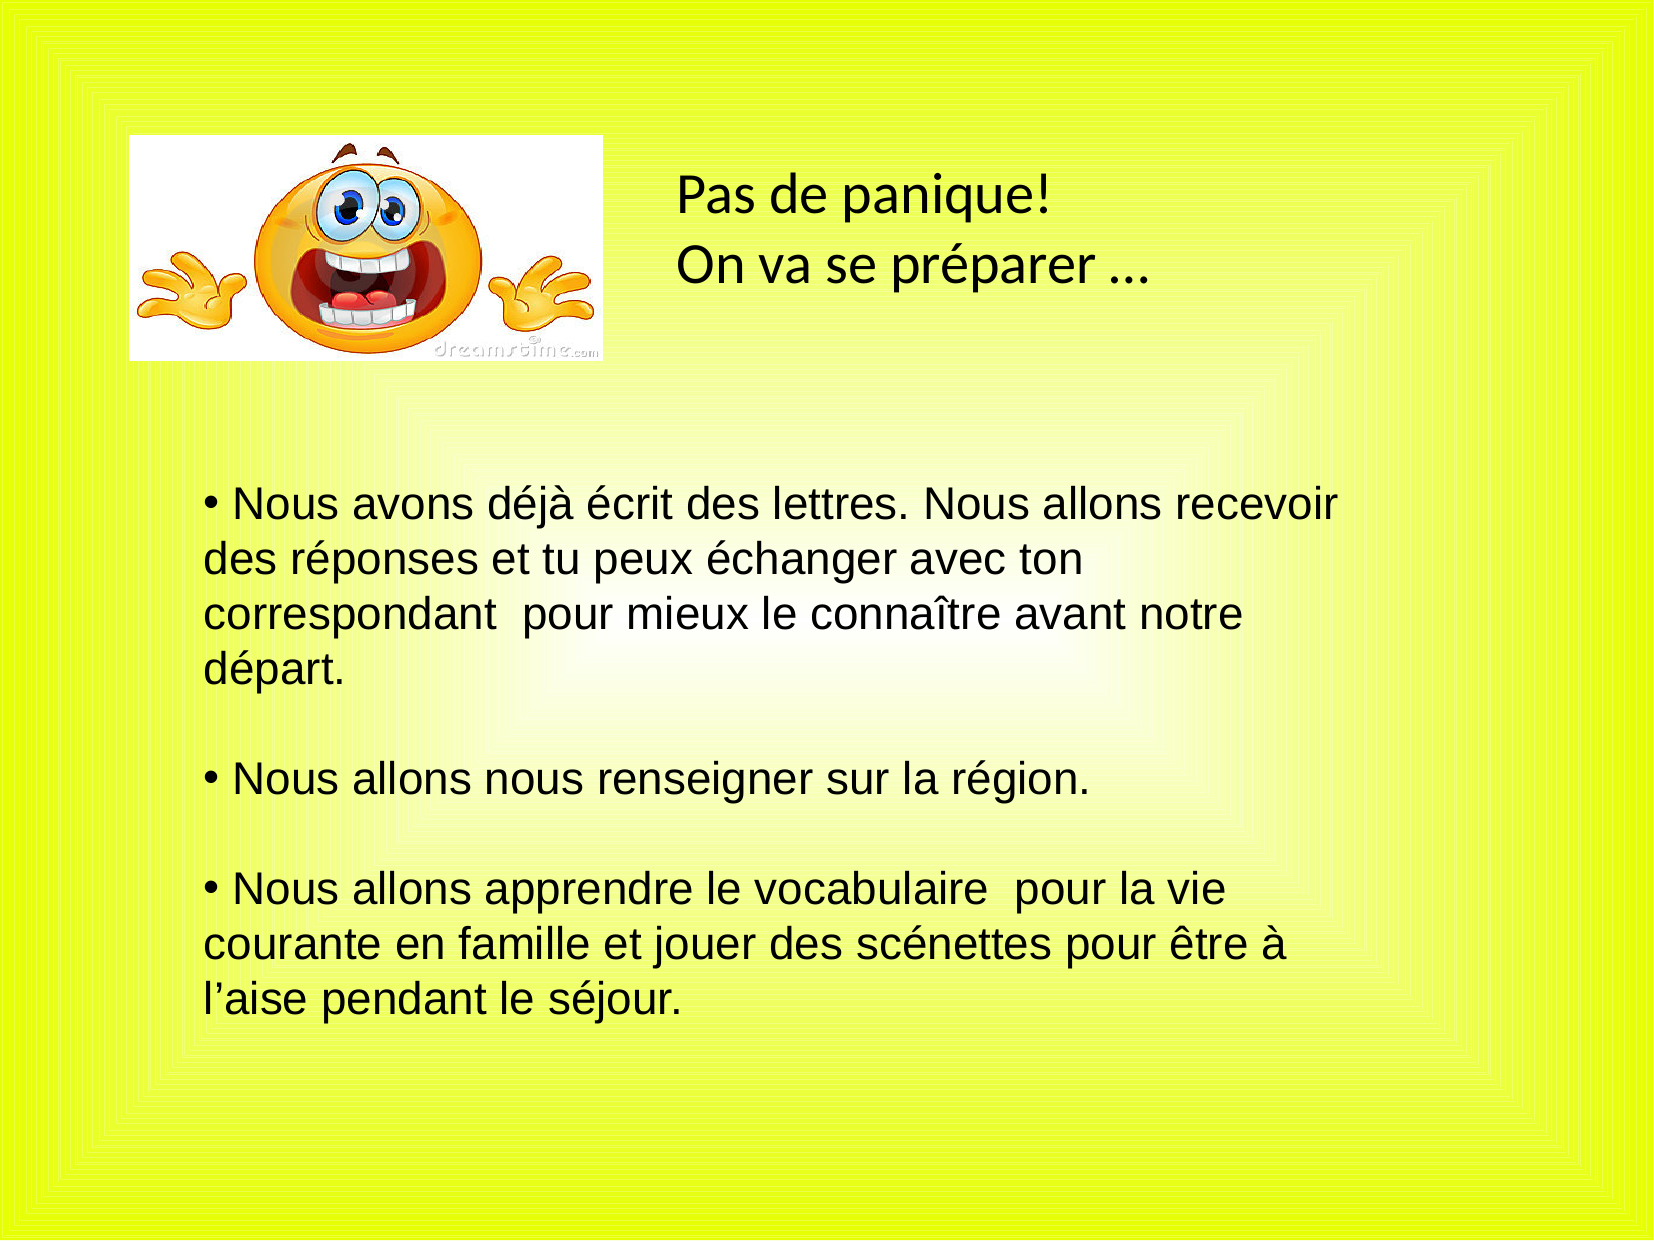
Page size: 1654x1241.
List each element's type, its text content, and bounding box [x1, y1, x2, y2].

text_box Nous avons déjà écrit des lettres. Nous allons recevoir des réponses et tu peux échanger avec ton correspondant pour mieux le connaître avant notre départ. Nous allons nous renseigner sur la région. Nous allons apprendre le vocabulaire pour la vie courante en famille et jouer des scénettes pour être à l’aise pendant le séjour. [188, 466, 1394, 1032]
picture [129, 135, 603, 361]
text_box Pas de panique! On va se préparer … [661, 147, 1294, 303]
